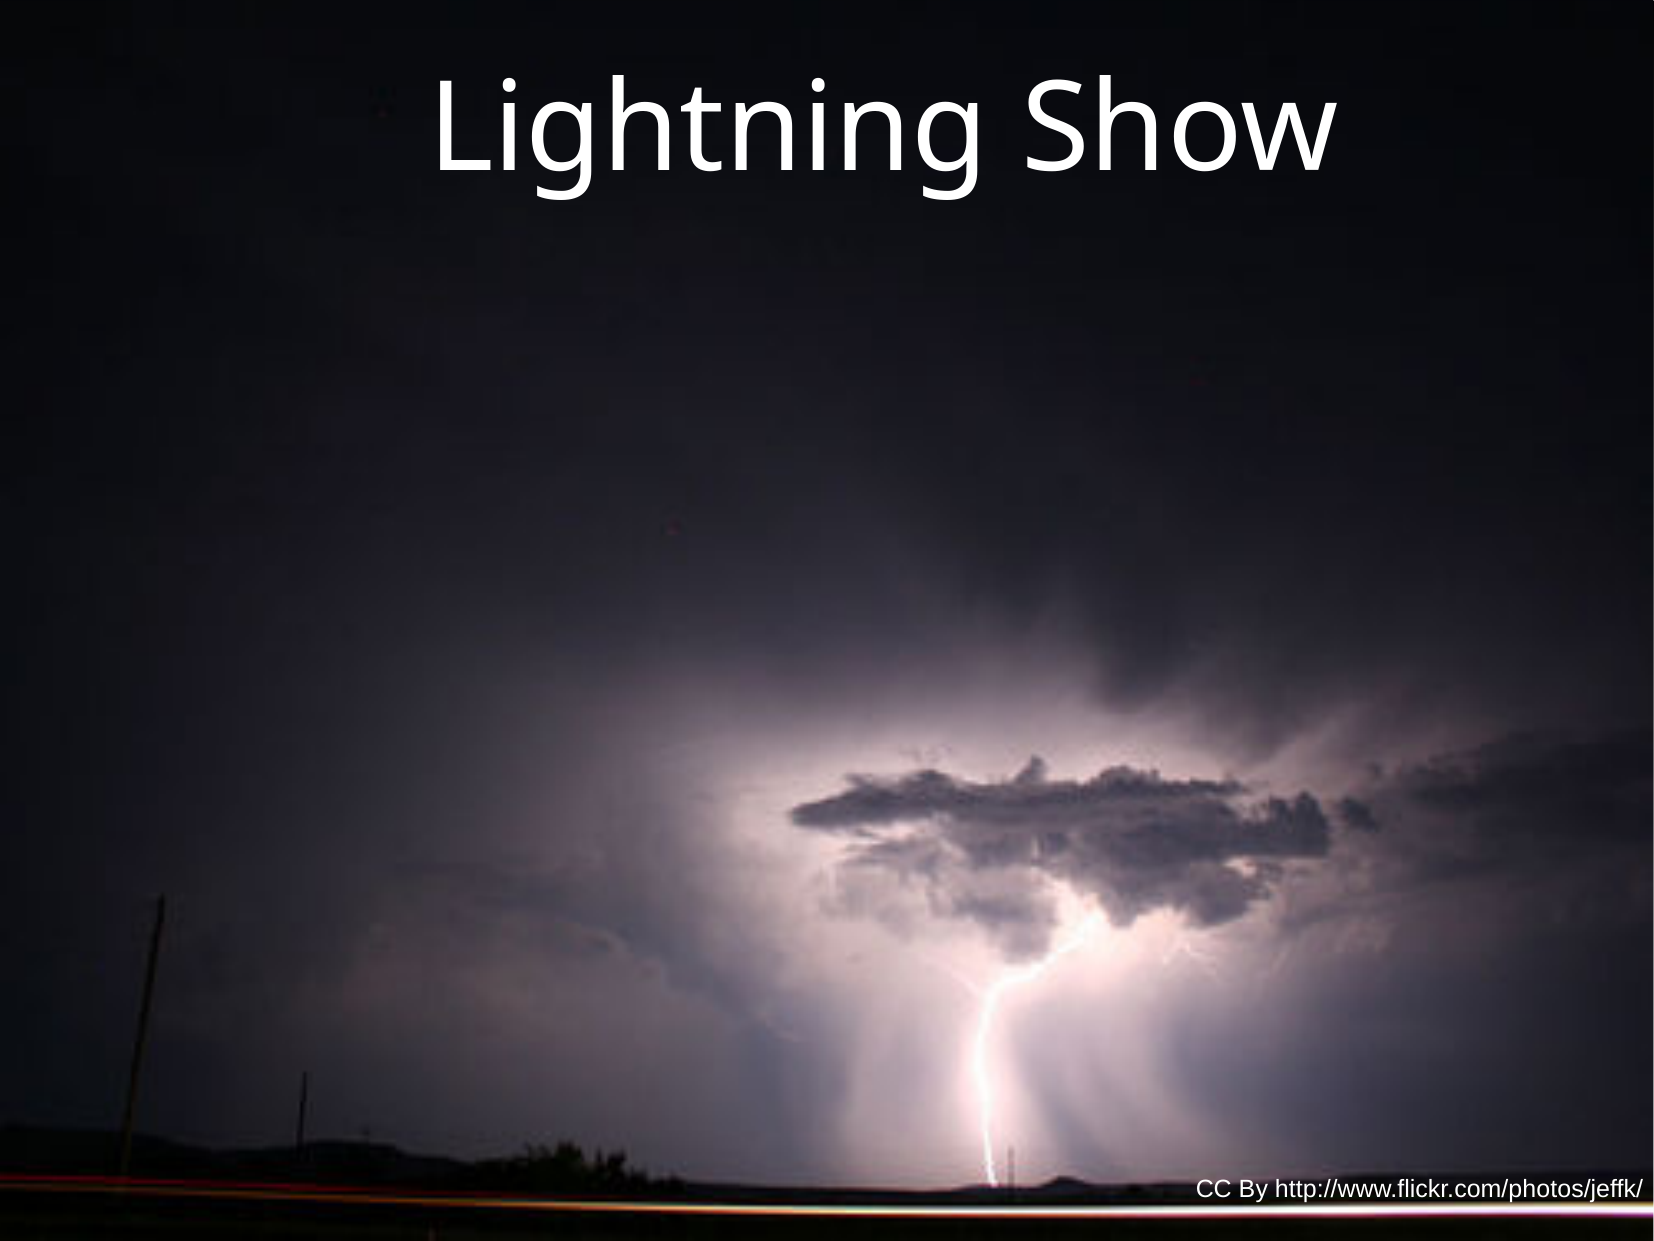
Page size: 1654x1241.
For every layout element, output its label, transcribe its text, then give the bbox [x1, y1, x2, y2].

text_box CC By http://www.flickr.com/photos/jeffk/ [1181, 1167, 1654, 1211]
picture [0, 0, 1654, 1241]
text_box Lightning Show [413, 29, 1319, 184]
